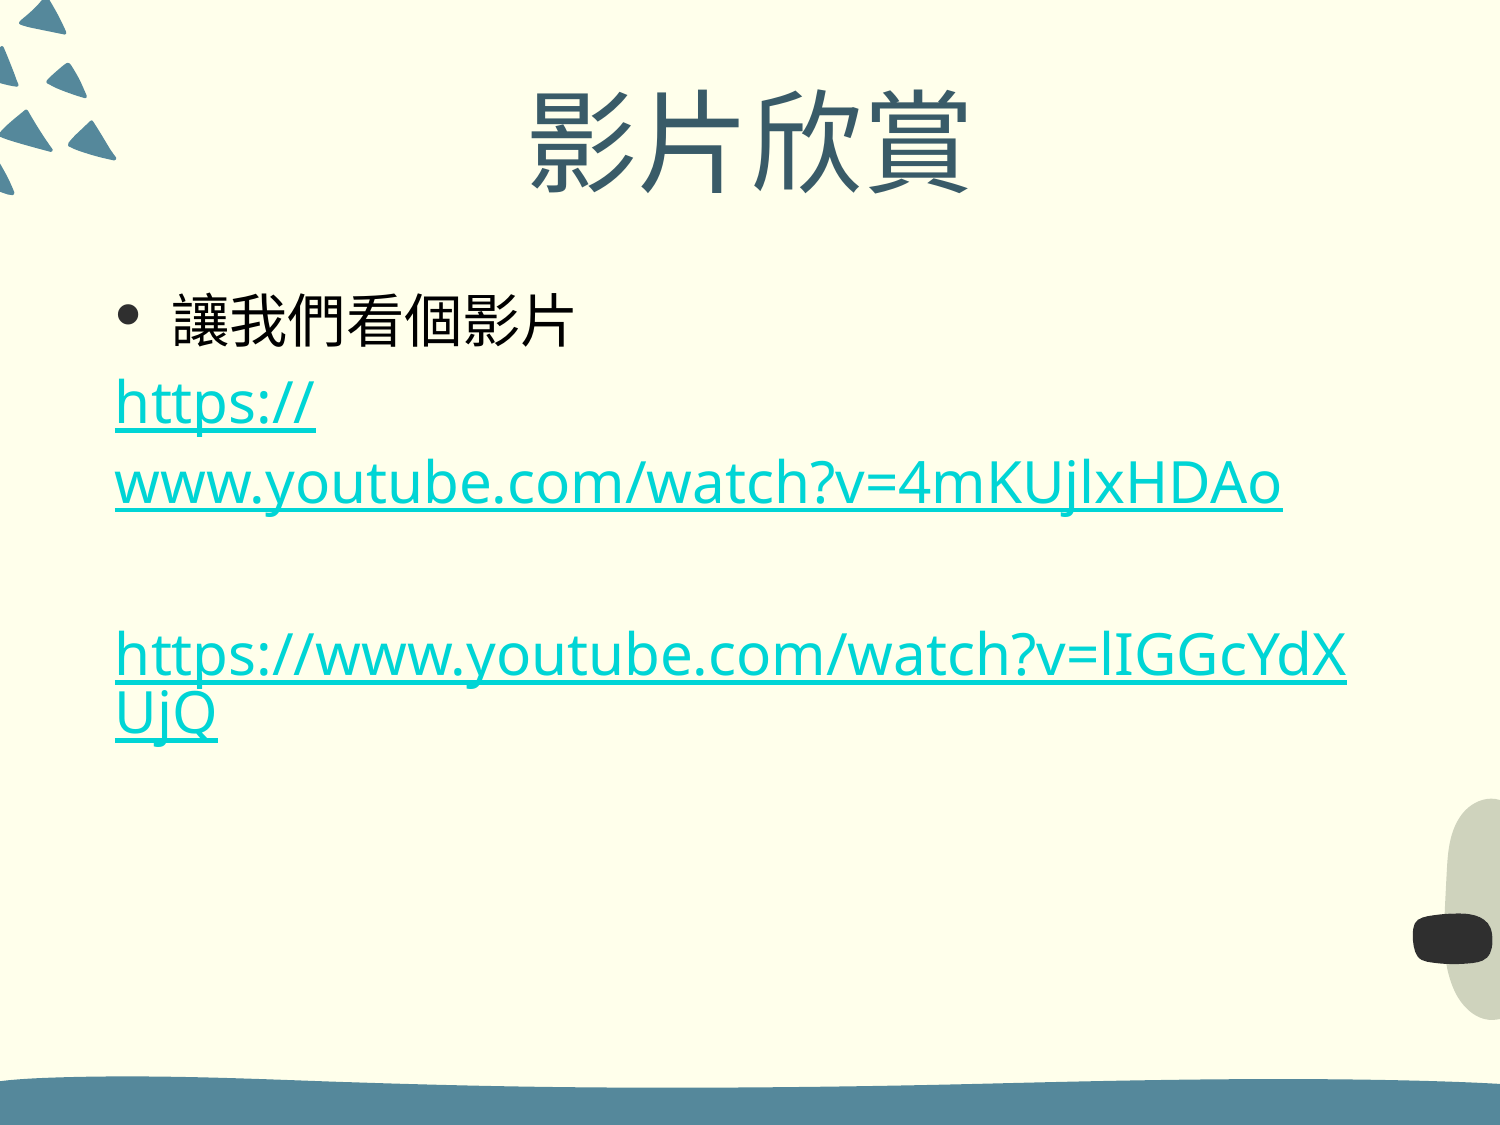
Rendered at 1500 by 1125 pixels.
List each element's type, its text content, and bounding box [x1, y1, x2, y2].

text_box [46, 62, 87, 99]
text_box [19, 0, 67, 35]
text_box [1412, 798, 1500, 1020]
text_box [0, 1076, 1500, 1125]
text_box [0, 163, 15, 196]
text_box [0, 46, 19, 87]
text_box [68, 120, 117, 161]
text_box [0, 109, 53, 152]
list 讓我們看個影片 https://www.youtube.com/watch?v=4mKUjlxHDAo https://www.youtube.com/watch?v=lIGGcYdXUjQ [100, 276, 1399, 754]
title 影片欣賞 [75, 45, 1425, 233]
